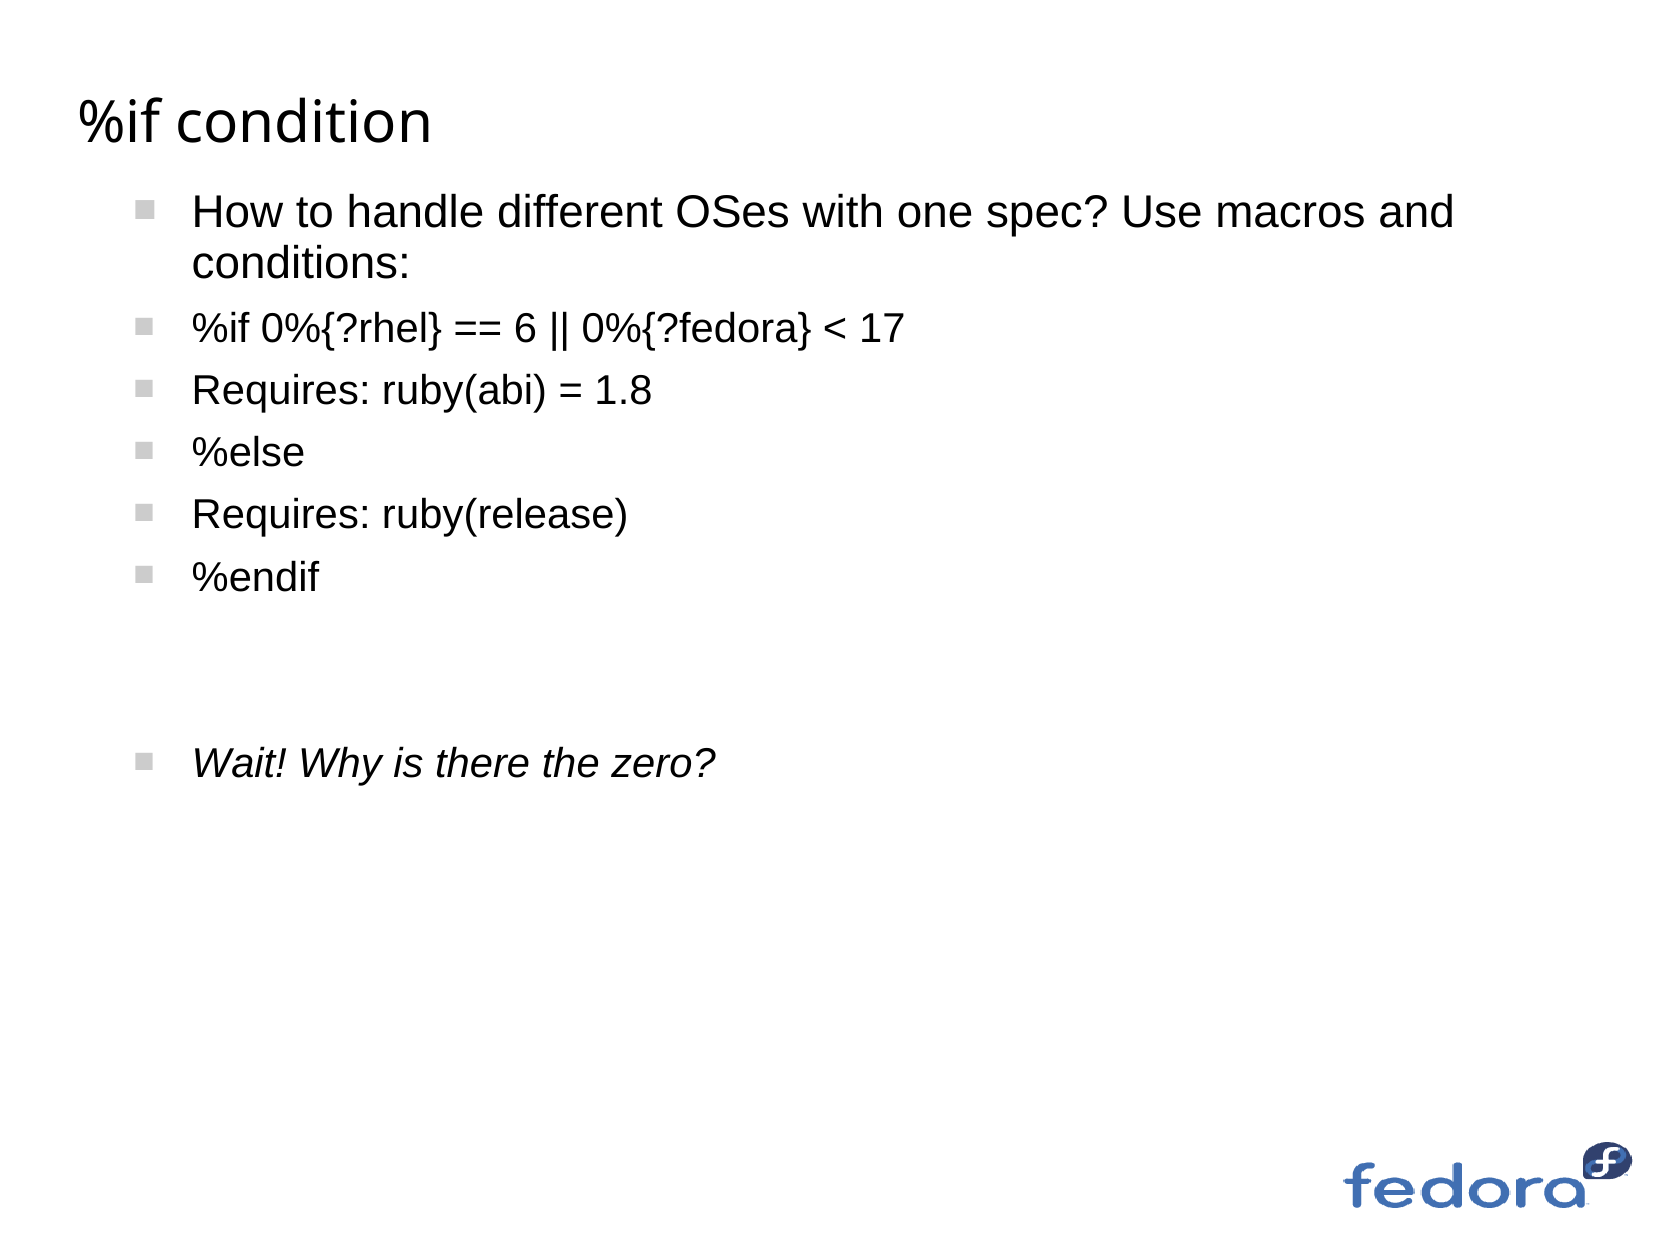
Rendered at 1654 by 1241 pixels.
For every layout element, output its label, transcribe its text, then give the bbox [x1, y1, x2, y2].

title %if condition [77, 61, 1509, 180]
picture [1332, 1124, 1651, 1227]
list How to handle different OSes with one spec? Use macros and conditions: %if 0%{?rhel} == 6 || 0%{?fedora} < 17 Requires: ruby(abi) = 1.8 %else Requires: ruby(release) %endif Wait! Why is there the zero? [79, 185, 1503, 1095]
